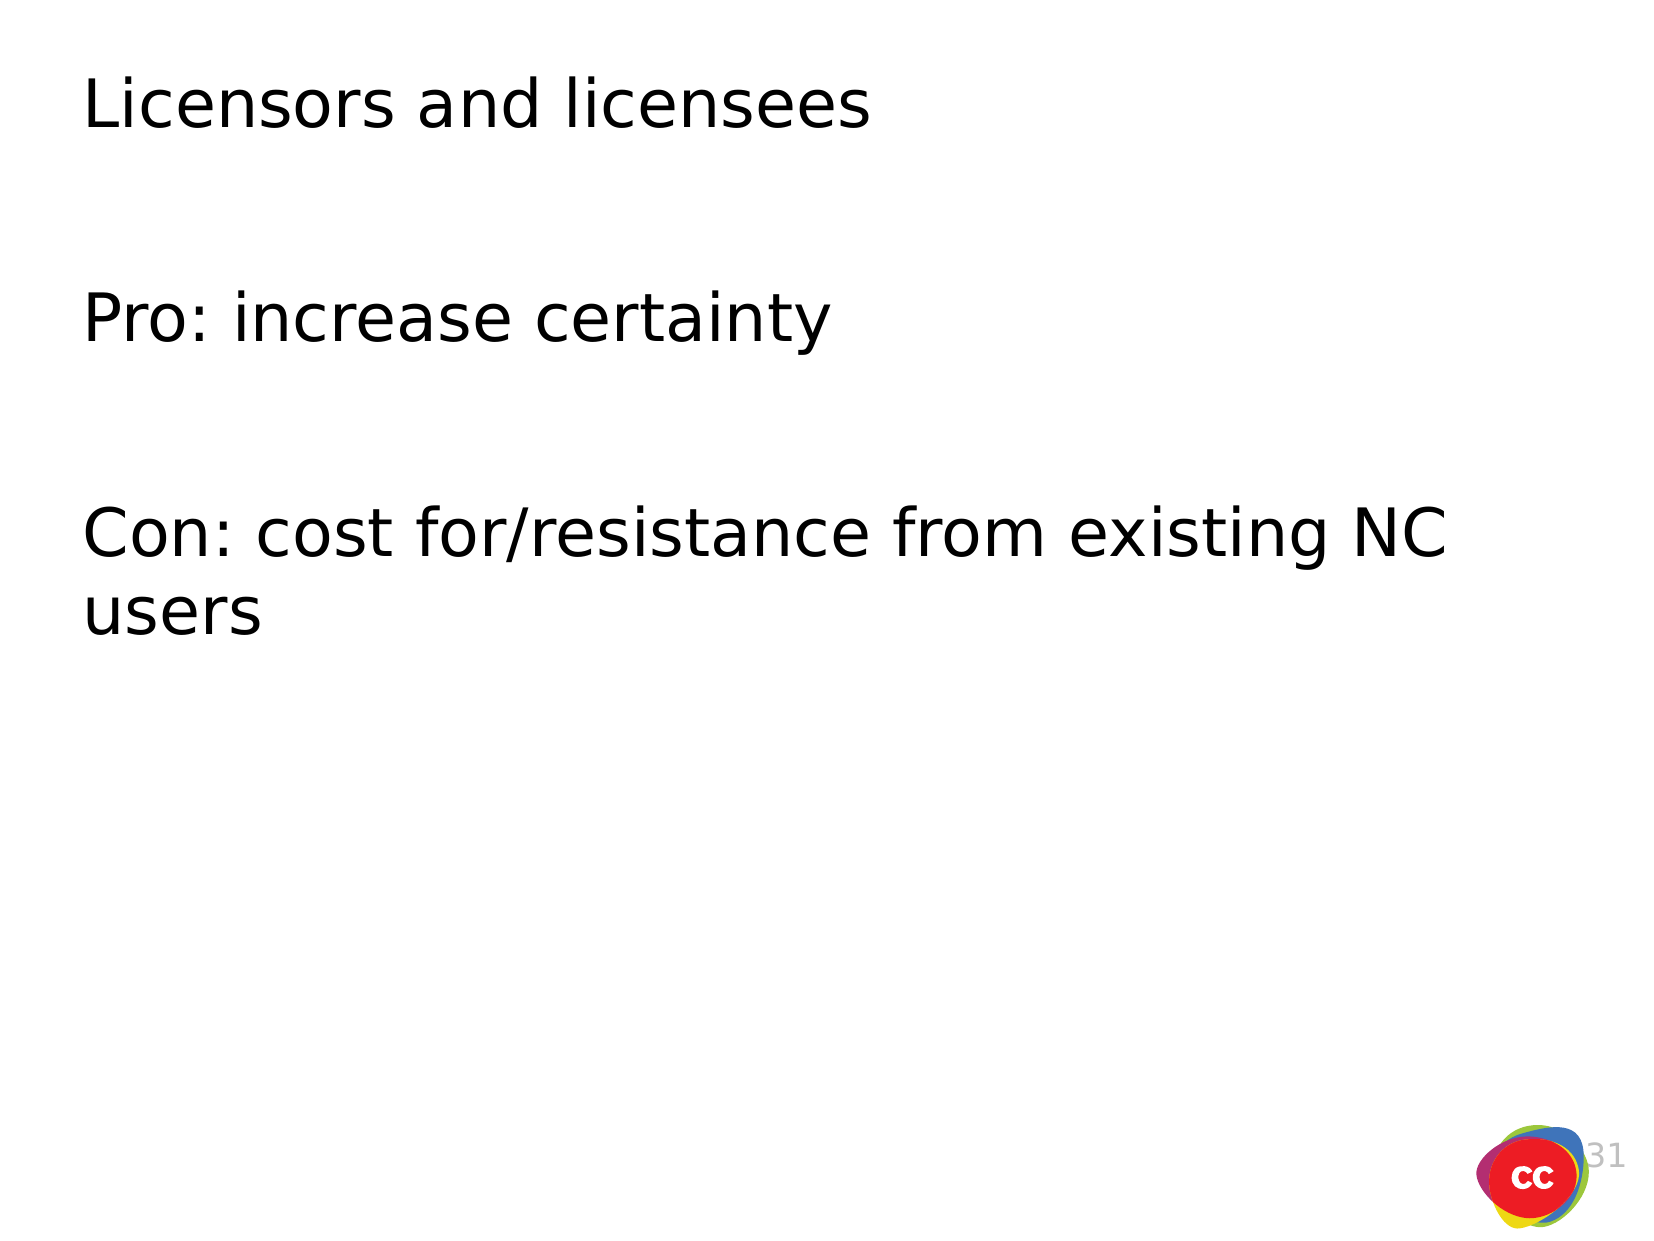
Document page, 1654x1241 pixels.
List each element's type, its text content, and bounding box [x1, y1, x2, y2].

list Licensors and licensees Pro: increase certainty Con: cost for/resistance from existing NC users [82, 65, 1571, 1062]
